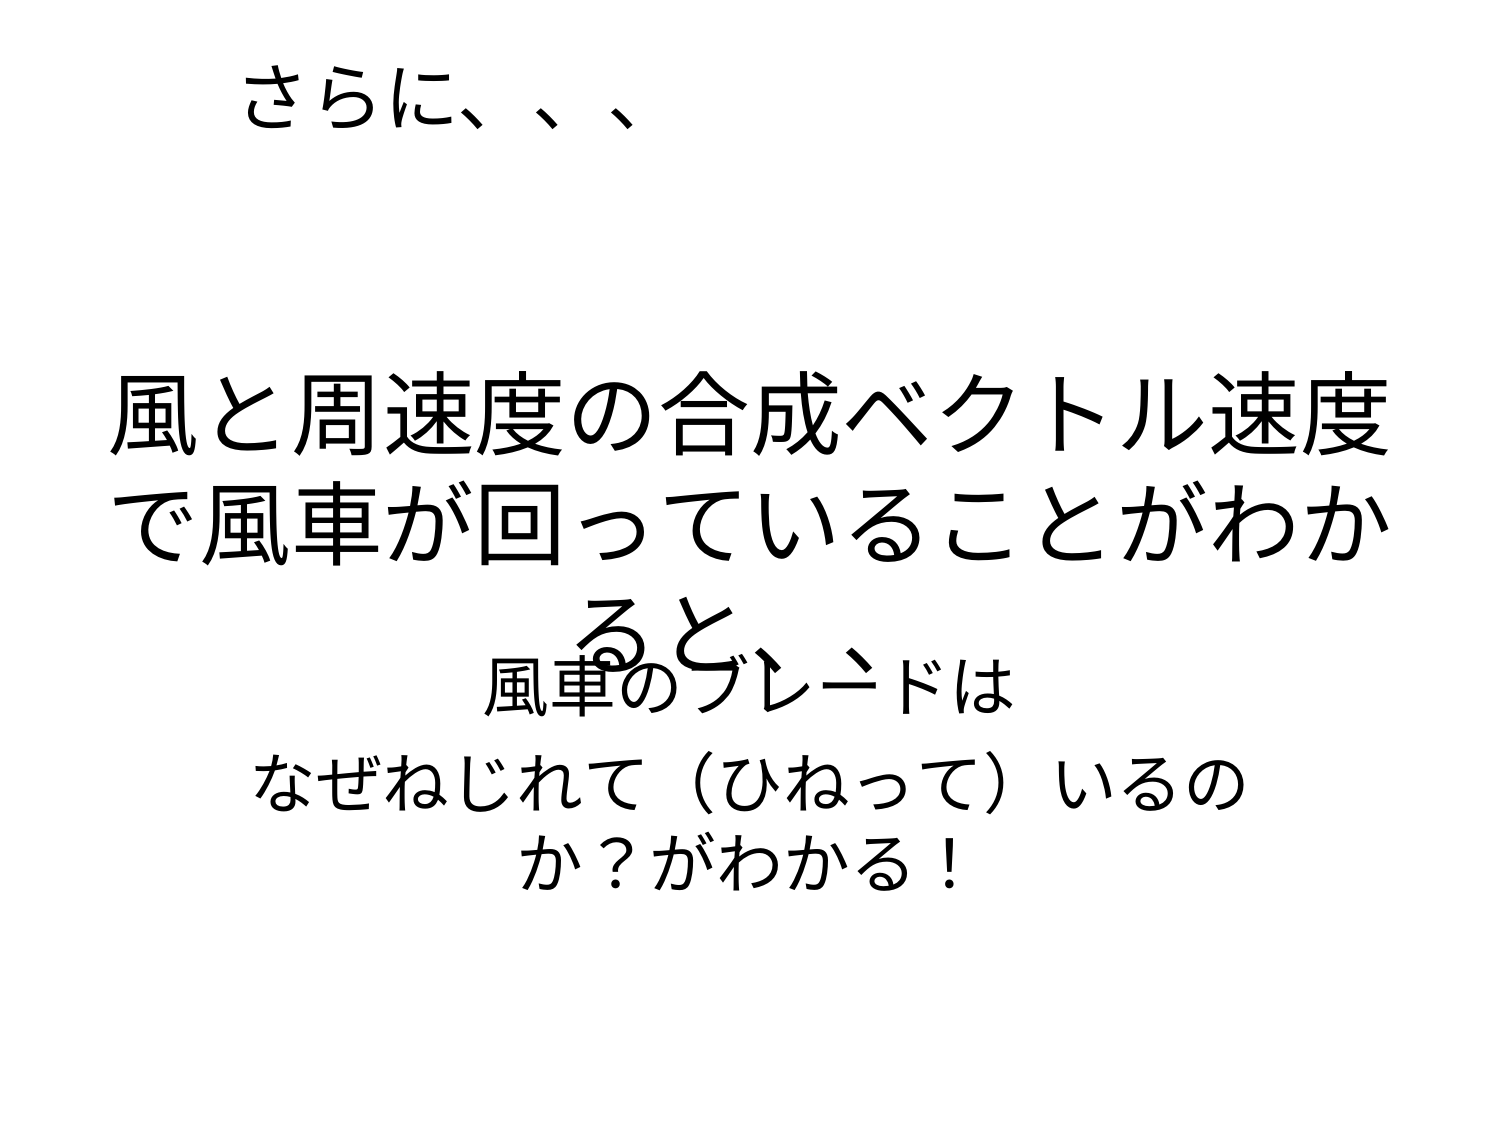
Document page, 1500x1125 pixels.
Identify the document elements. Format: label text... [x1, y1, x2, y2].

text_box さらに、、、 [220, 43, 1270, 220]
subtitle 風車のブレードは なぜねじれて（ひねって）いるのか？がわかる！ [225, 637, 1276, 925]
title 風と周速度の合成ベクトル速度で風車が回っていることがわかると、、 [65, 349, 1436, 591]
